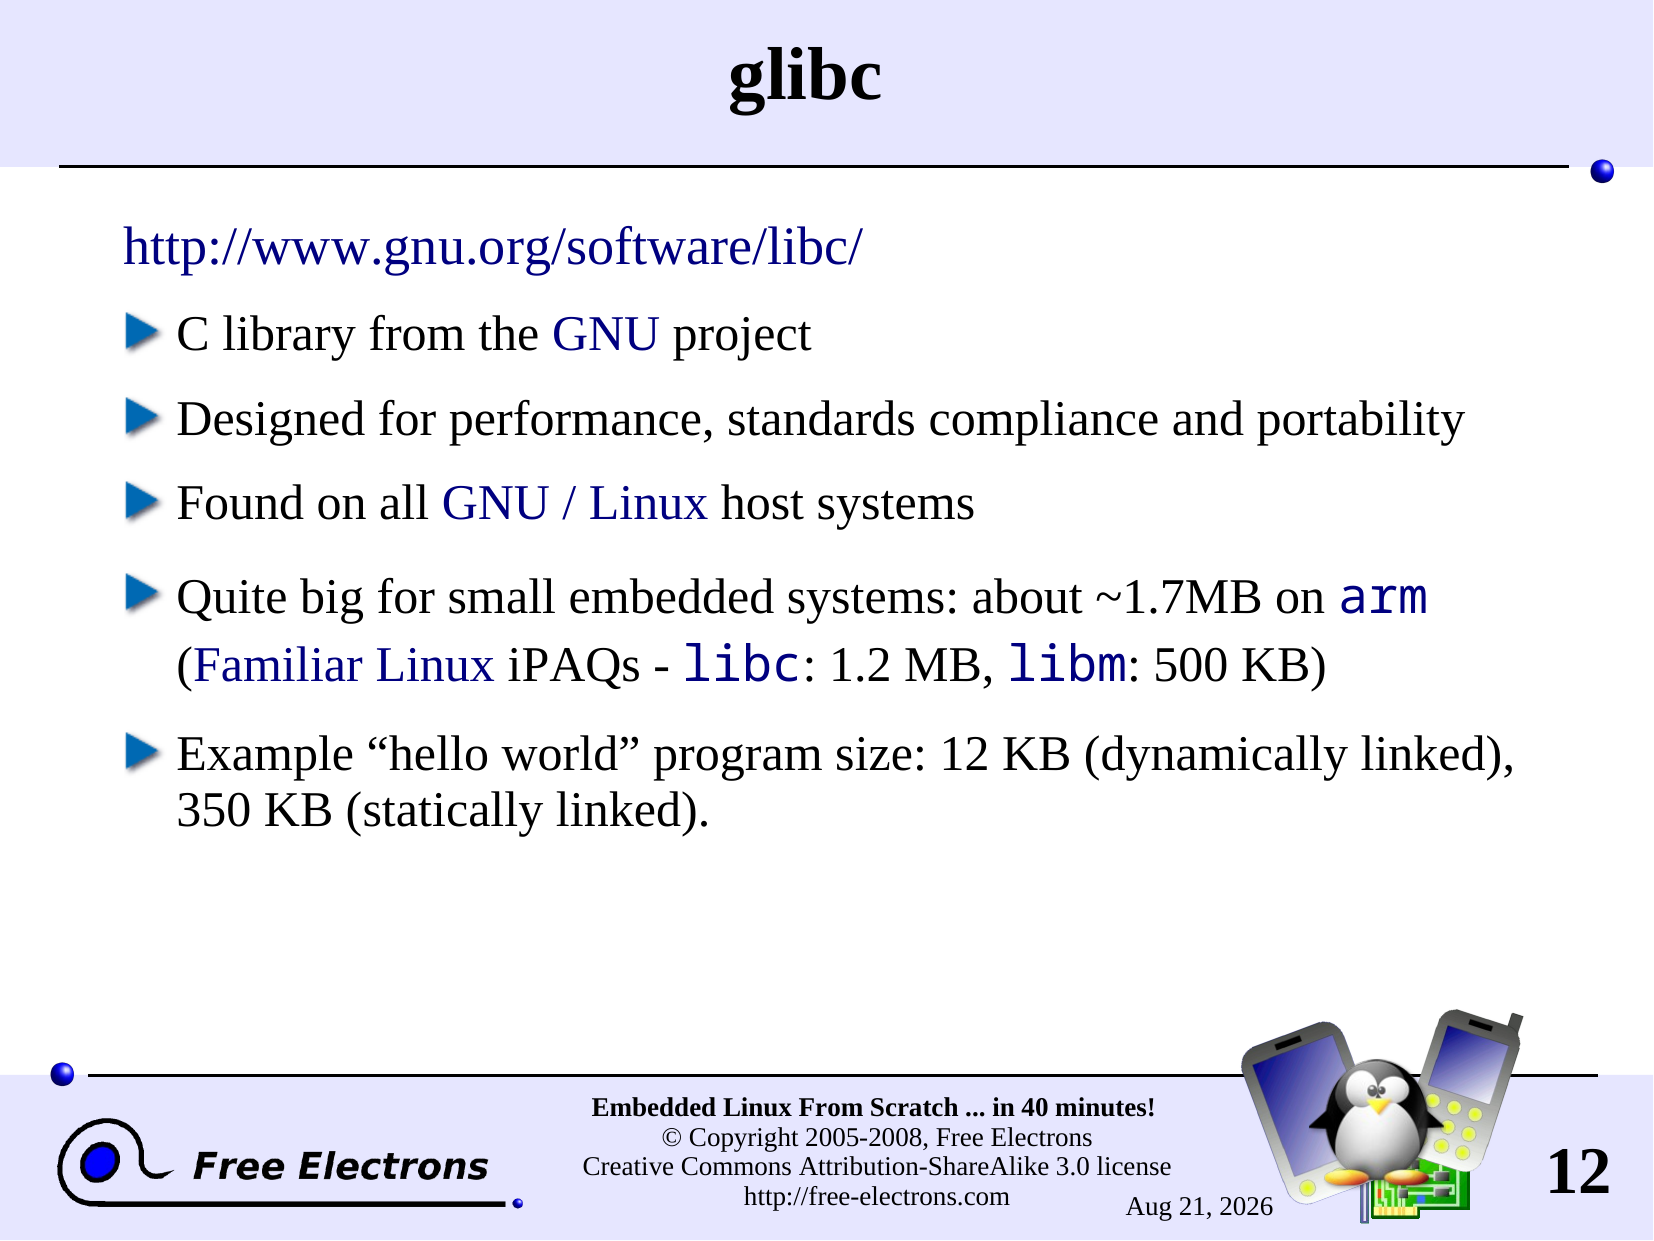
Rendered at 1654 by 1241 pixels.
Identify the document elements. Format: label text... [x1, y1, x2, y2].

title glibc [60, 25, 1551, 124]
list http://www.gnu.org/software/libc/ C library from the GNU project Designed for performance, standards compliance and portability Found on all GNU / Linux host systems Quite big for small embedded systems: about ~1.7MB on arm (Familiar Linux iPAQs - libc: 1.2 MB, libm: 500 KB) Example “hello world” program size: 12 KB (dynamically linked), 350 KB (statically linked). [105, 216, 1518, 1066]
picture [1231, 1007, 1538, 1241]
picture [50, 1107, 527, 1216]
